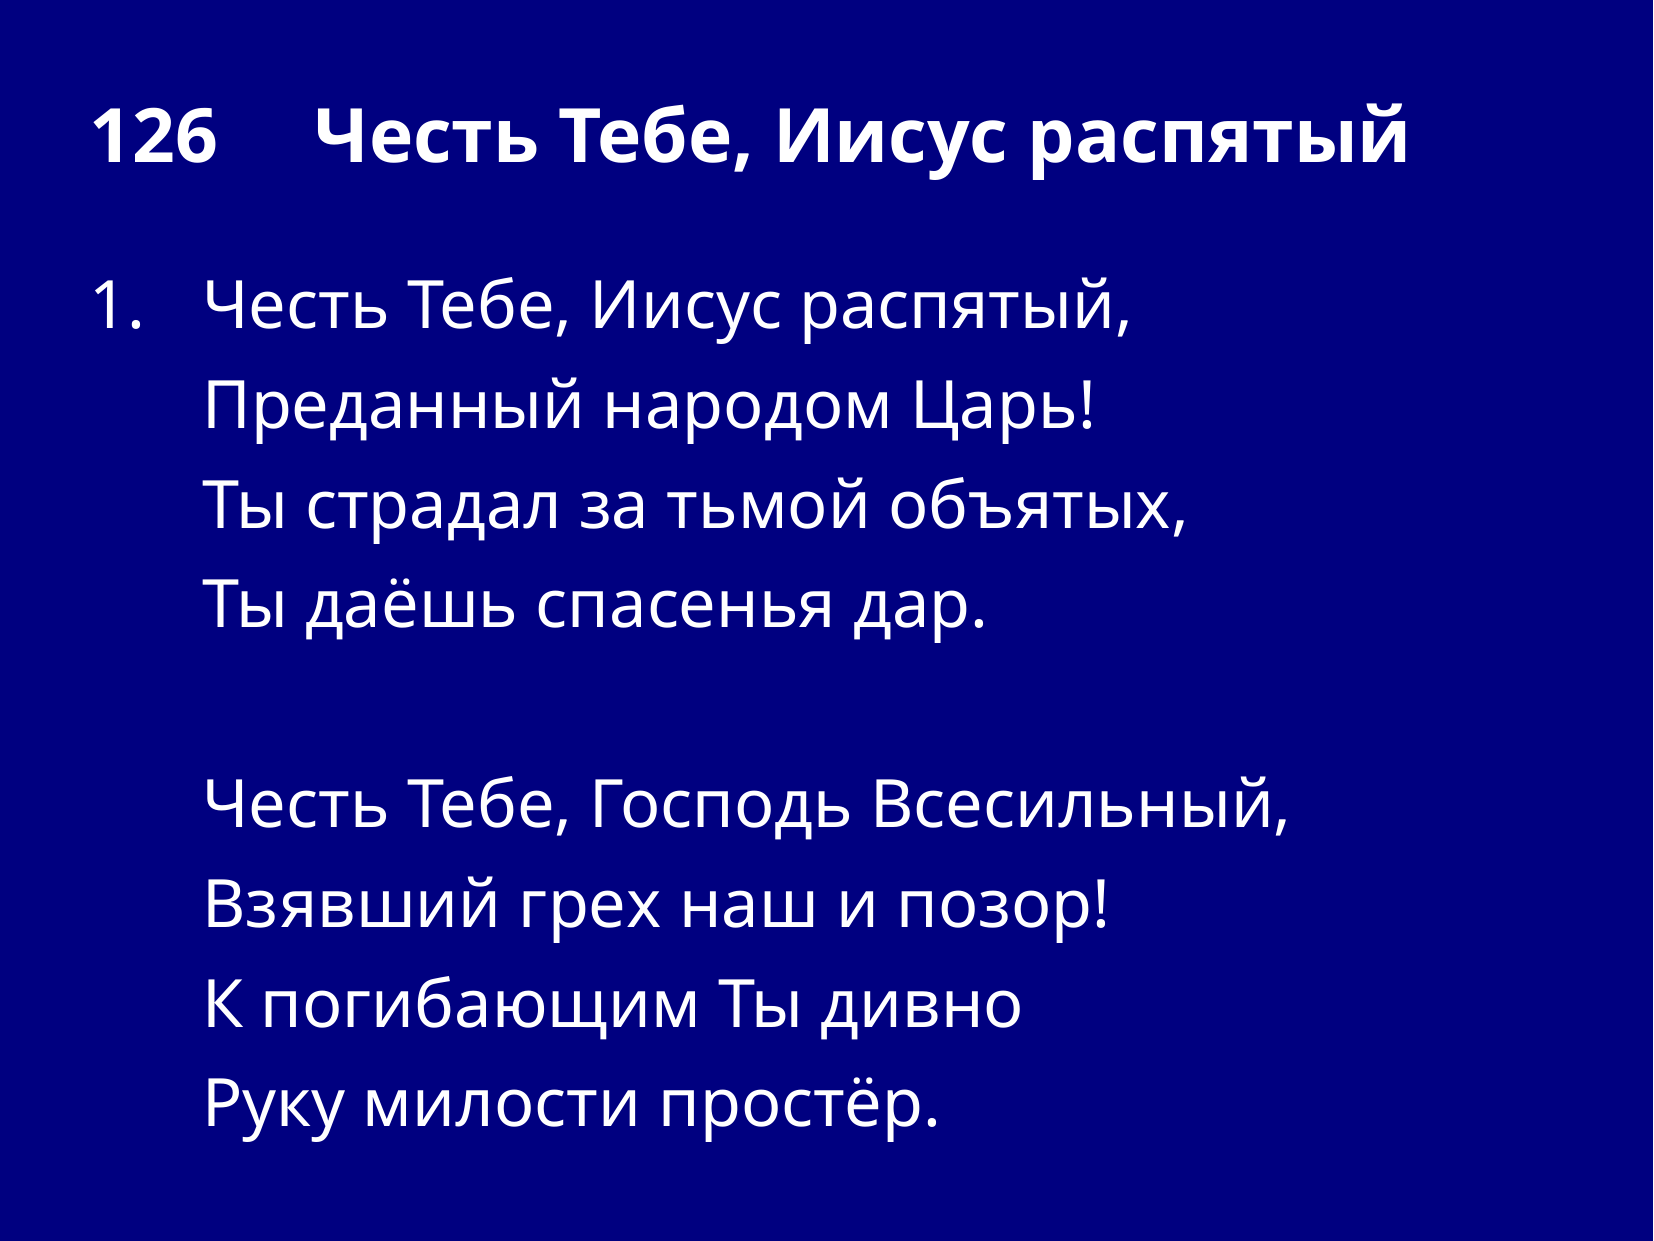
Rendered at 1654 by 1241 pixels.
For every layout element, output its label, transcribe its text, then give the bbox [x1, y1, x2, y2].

text_box 126 Честь Тебе, Иисус распятый [75, 75, 1576, 188]
text_box 1. Честь Тебе, Иисус распятый, Преданный народом Царь! Ты страдал за тьмой объятых, Ты даёшь спасенья дар. Честь Тебе, Господь Всесильный, Взявший грех наш и позор! К погибающим Ты дивно Руку милости простёр. [75, 188, 1576, 1163]
